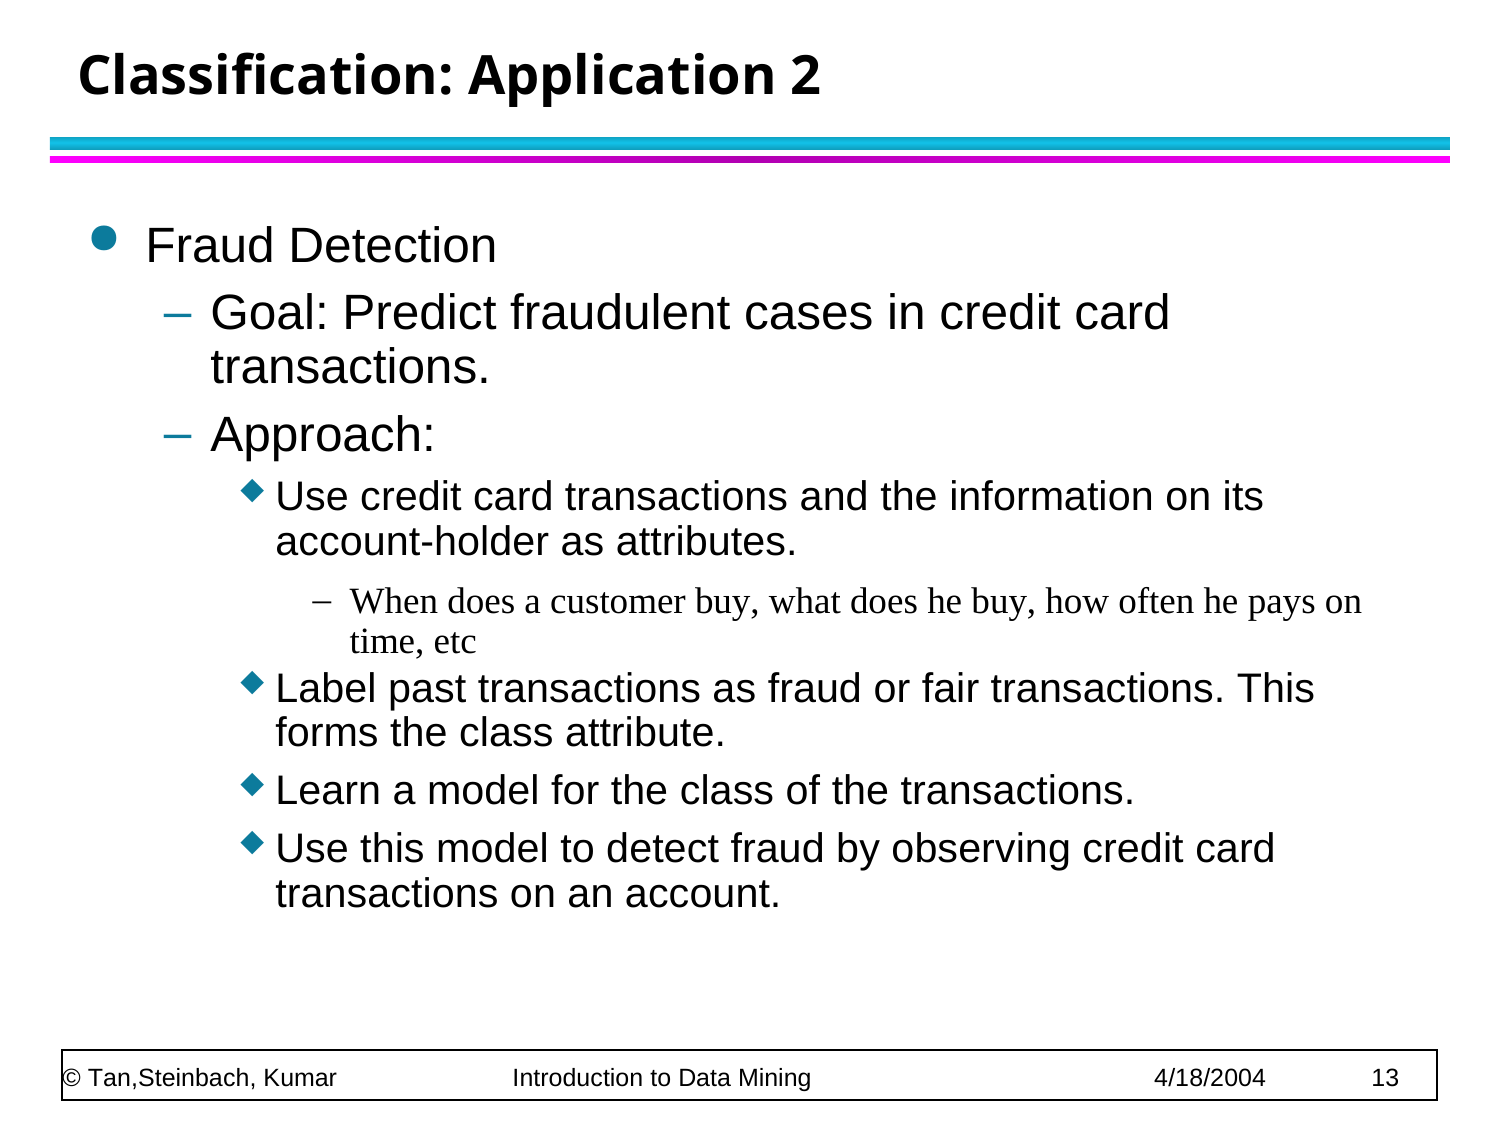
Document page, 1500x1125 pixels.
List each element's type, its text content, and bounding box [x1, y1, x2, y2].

list Fraud Detection Goal: Predict fraudulent cases in credit card transactions. Approach: Use credit card transactions and the information on its account-holder as attributes. When does a customer buy, what does he buy, how often he pays on time, etc Label past transactions as fraud or fair transactions. This forms the class attribute. Learn a model for the class of the transactions. Use this model to detect fraud by observing credit card transactions on an account. [74, 212, 1417, 932]
title Classification: Application 2 [62, 22, 1421, 113]
